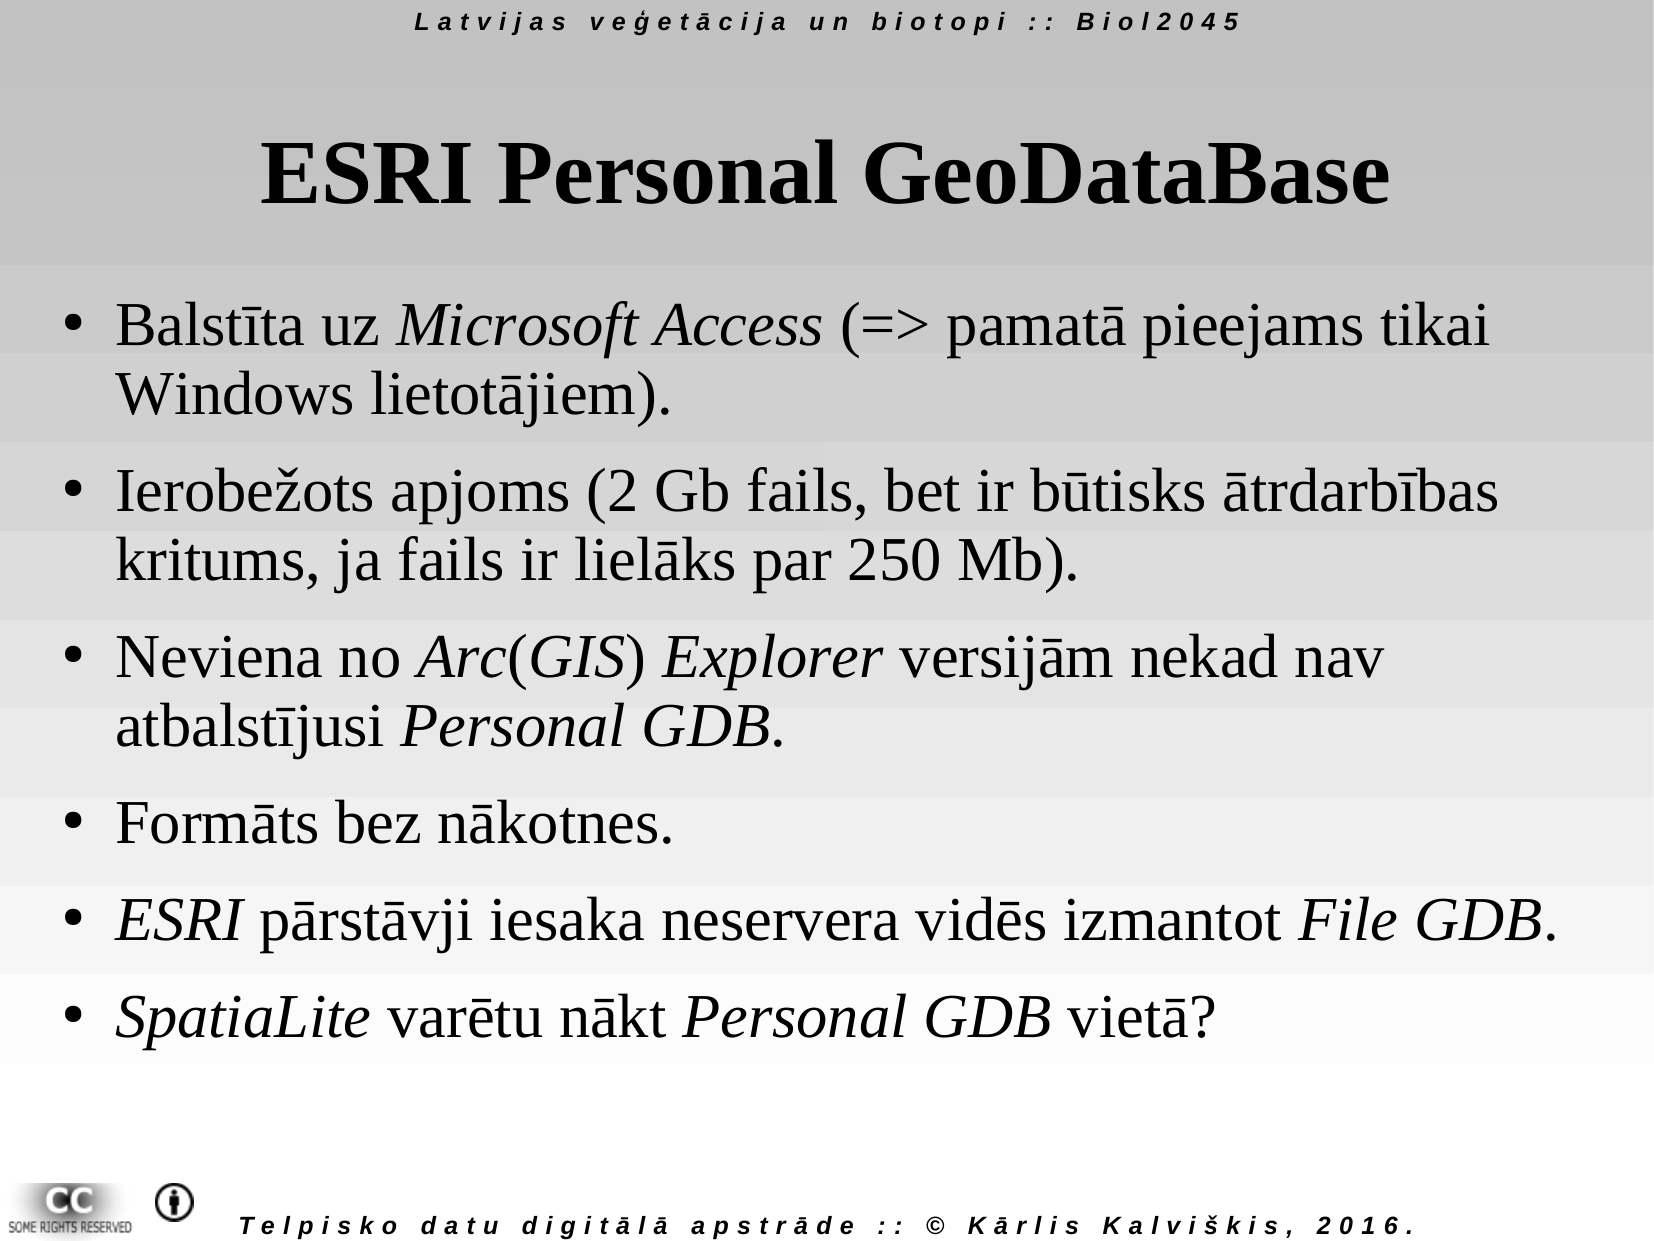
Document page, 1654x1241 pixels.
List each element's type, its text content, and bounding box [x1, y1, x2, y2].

title ESRI Personal GeoDataBase [29, 49, 1625, 296]
list Balstīta uz Microsoft Access (=> pamatā pieejams tikai Windows lietotājiem). Ierobežots apjoms (2 Gb fails, bet ir būtisks ātrdarbības kritums, ja fails ir lielāks par 250 Mb). Neviena no Arc(GIS) Explorer versijām nekad nav atbalstījusi Personal GDB. Formāts bez nākotnes. ESRI pārstāvji iesaka neservera vidēs izmantot File GDB. SpatiaLite varētu nākt Personal GDB vietā? [44, 289, 1610, 1113]
picture [0, 0, 1654, 1241]
